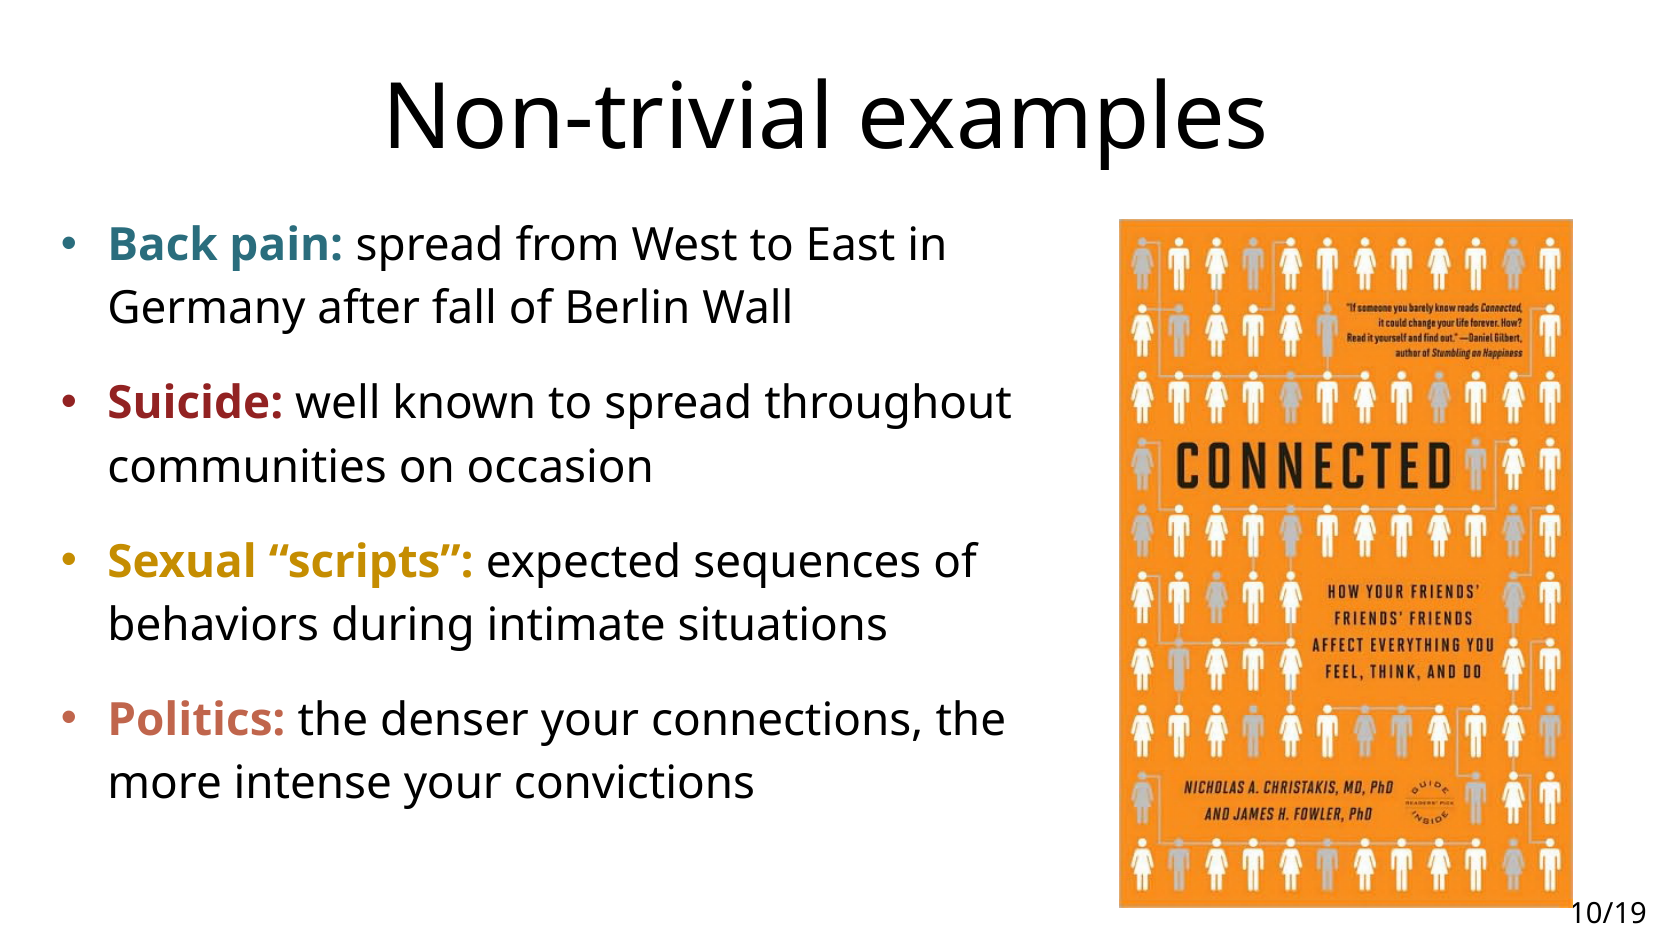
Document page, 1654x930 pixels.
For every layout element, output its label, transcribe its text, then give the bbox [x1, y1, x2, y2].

picture [1119, 219, 1573, 908]
text_box Back pain: spread from West to East in Germany after fall of Berlin Wall Suicide: well known to spread throughout communities on occasion Sexual “scripts”: expected sequences of behaviors during intimate situations Politics: the denser your connections, the more intense your convictions [45, 199, 1096, 816]
title Non-trivial examples [82, 1, 1571, 225]
